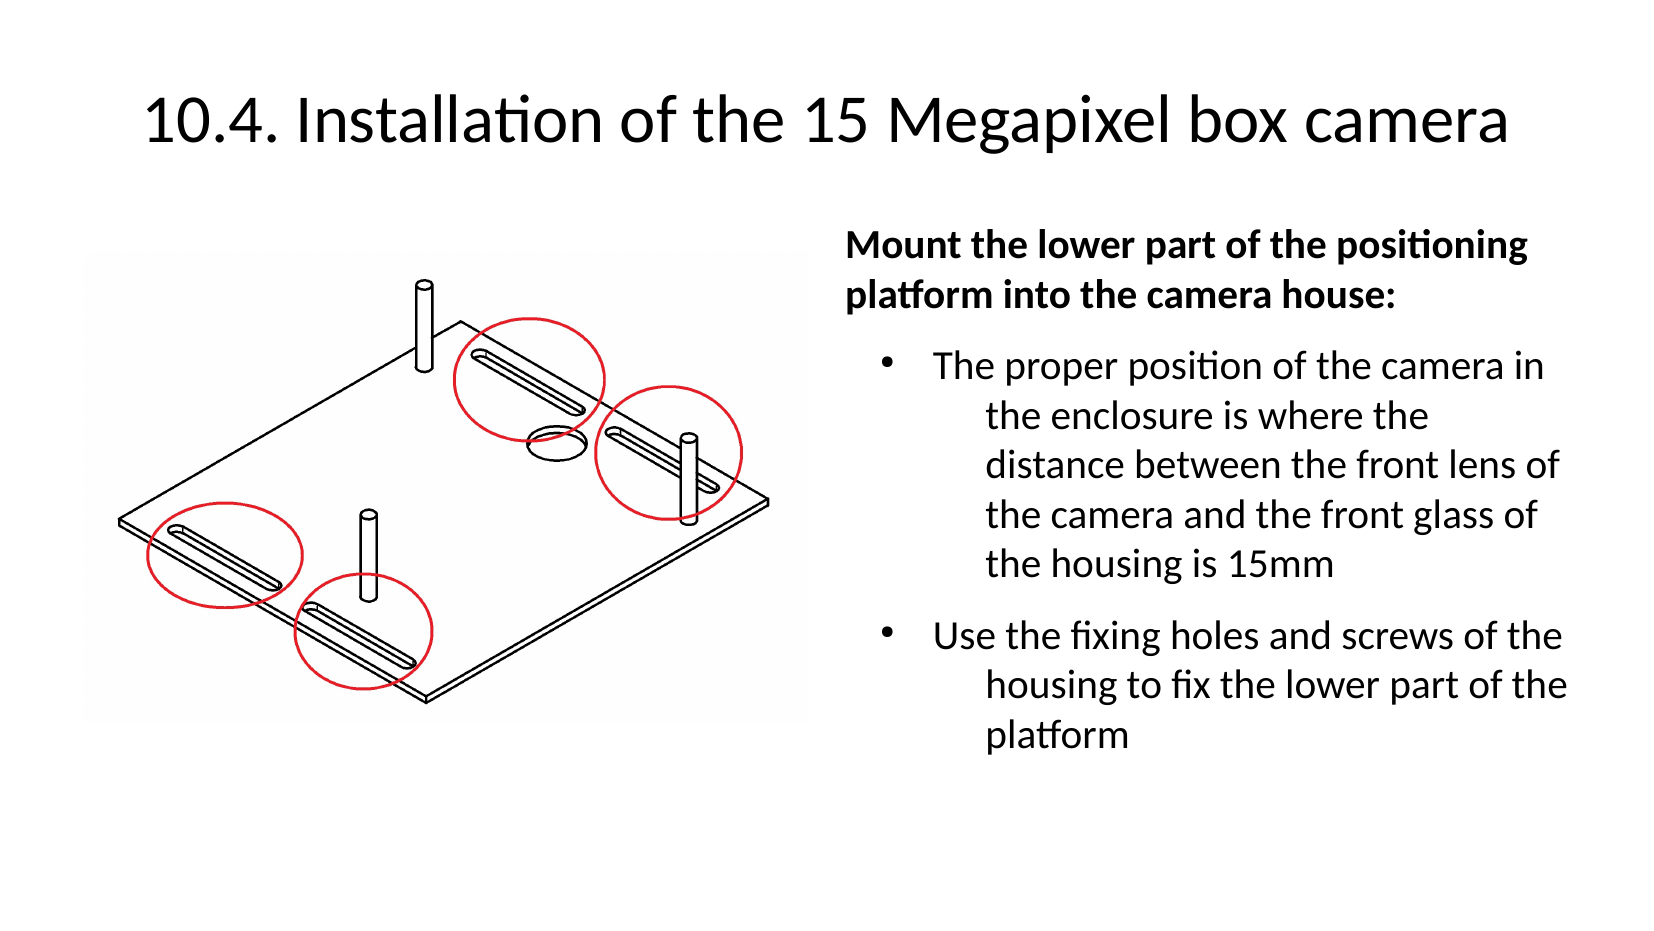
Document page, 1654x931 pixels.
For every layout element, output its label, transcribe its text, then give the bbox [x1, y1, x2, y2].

picture [82, 250, 809, 724]
title 10.4. Installation of the 15 Megapixel box camera [82, 73, 1571, 157]
list Mount the lower part of the positioning platform into the camera house: The proper position of the camera in the enclosure is where the distance between the front lens of the camera and the front glass of the housing is 15mm Use the fixing holes and screws of the housing to fix the lower part of the platform [845, 217, 1572, 758]
